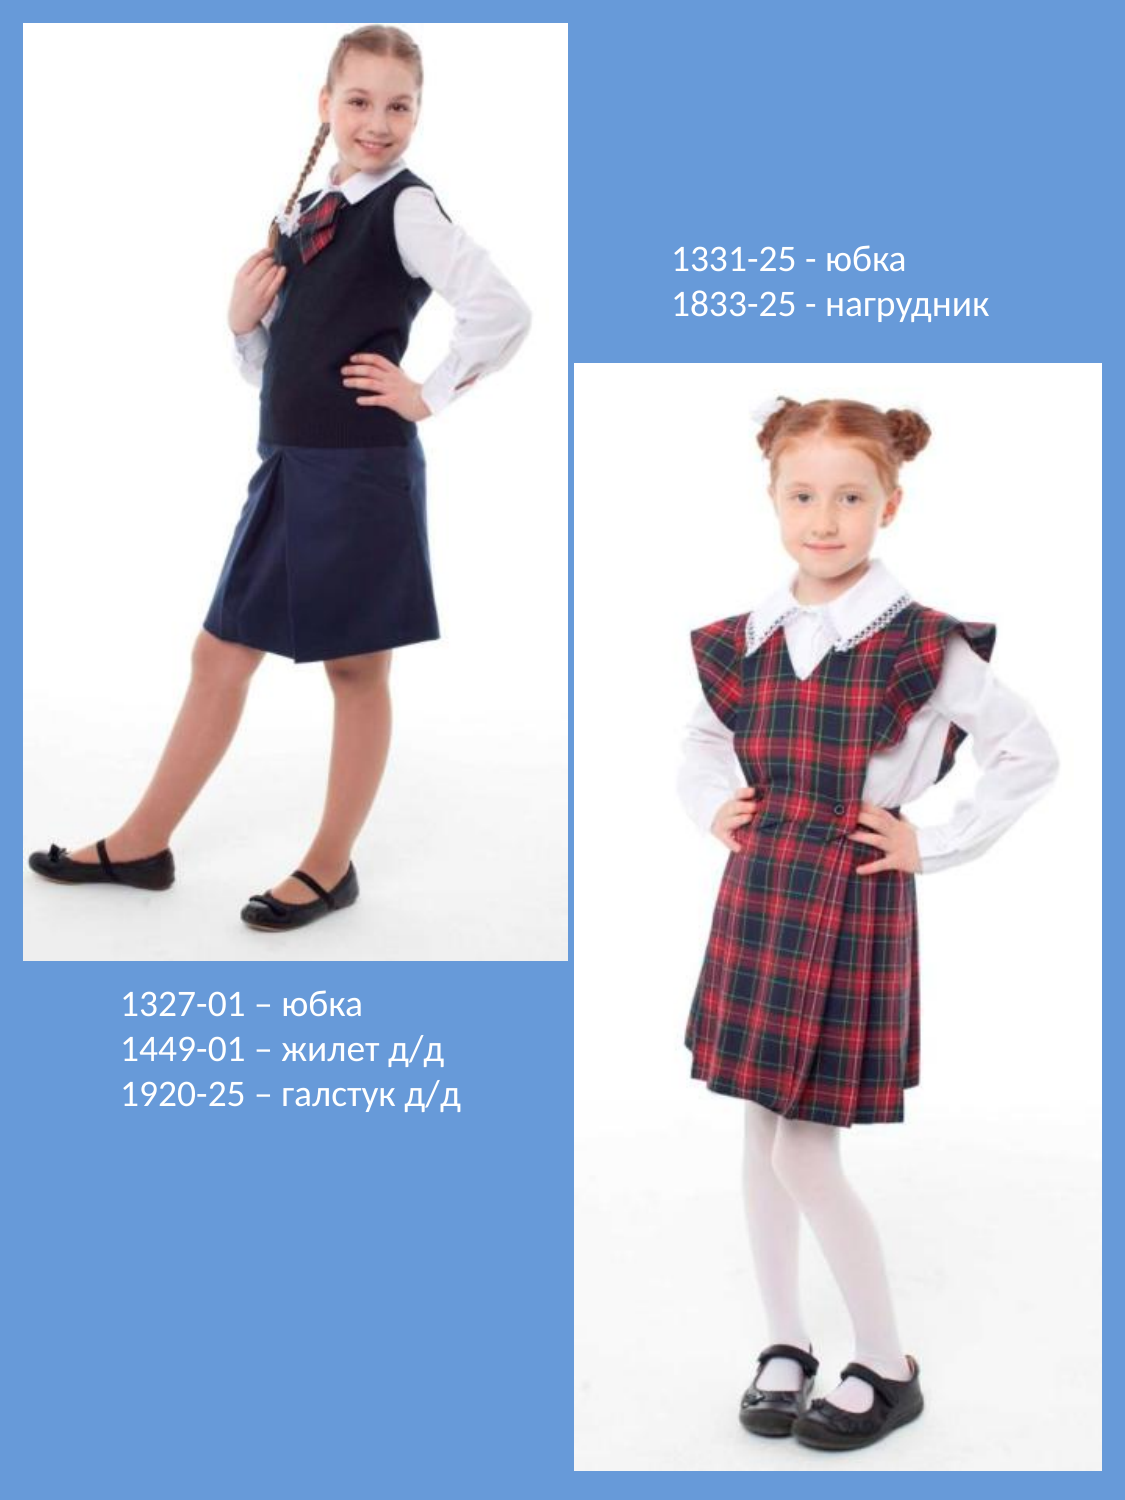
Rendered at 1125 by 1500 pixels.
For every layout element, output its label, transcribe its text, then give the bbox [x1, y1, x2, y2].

text_box 1327-01 – юбка 1449-01 – жилет д/д 1920-25 – галстук д/д [105, 855, 493, 1149]
picture [574, 363, 1102, 1471]
picture [23, 23, 568, 961]
text_box 1331-25 - юбка 1833-25 - нагрудник [656, 82, 1043, 387]
